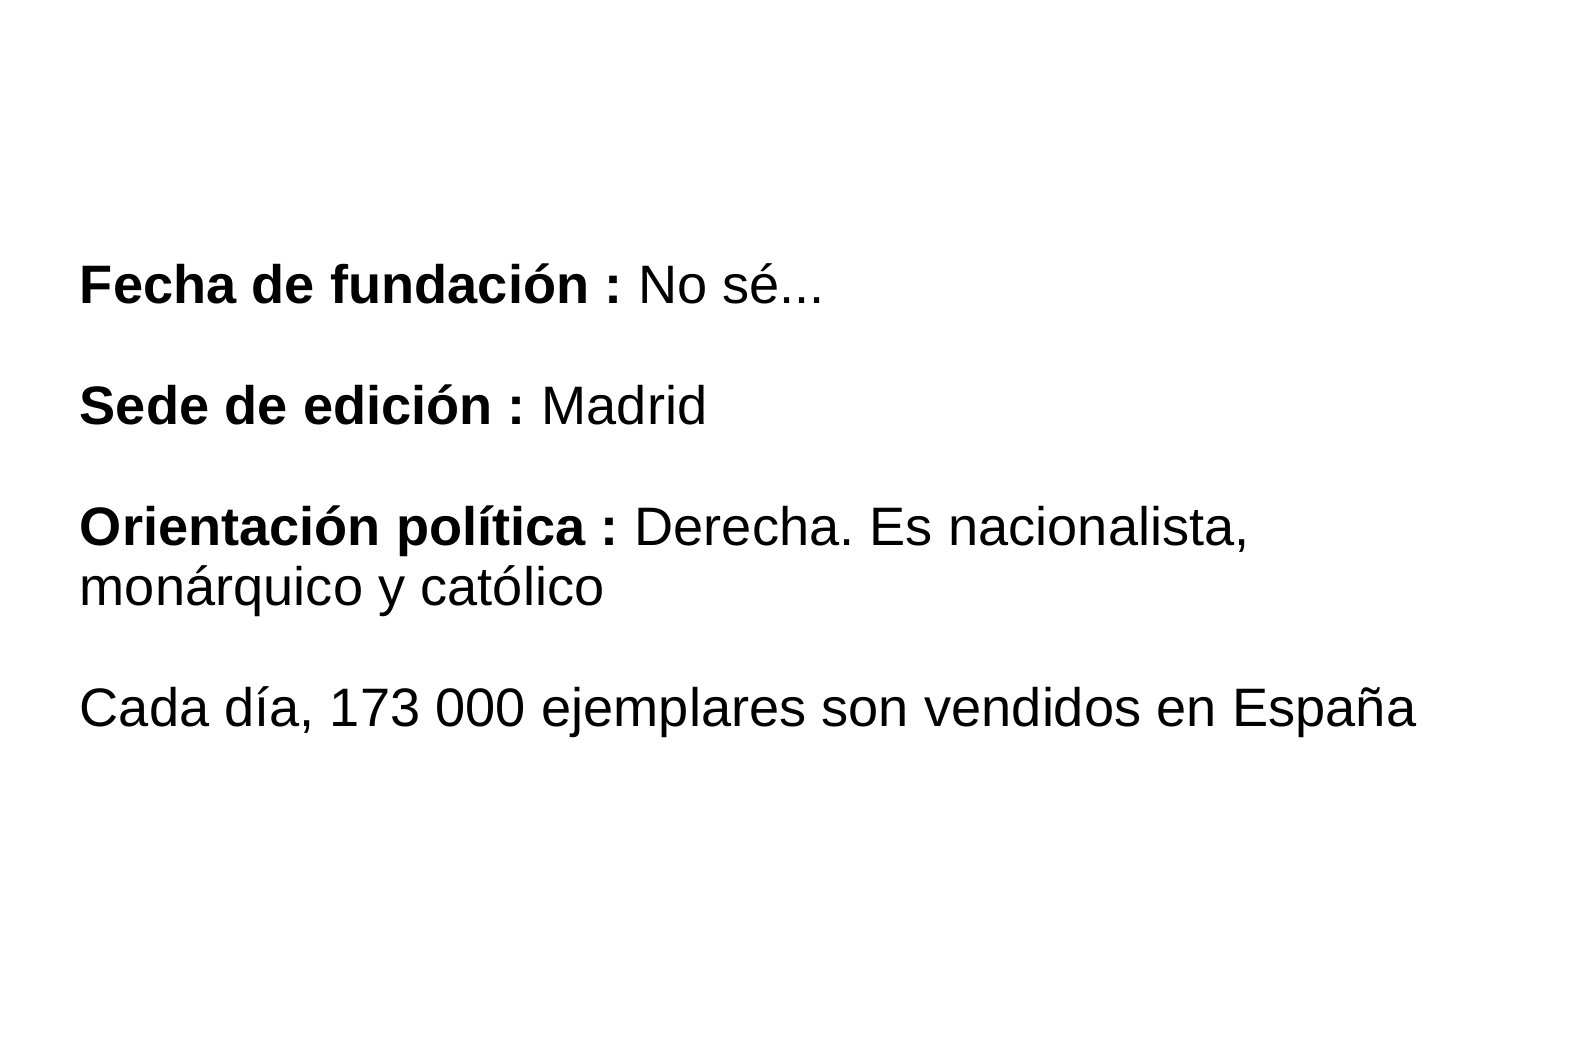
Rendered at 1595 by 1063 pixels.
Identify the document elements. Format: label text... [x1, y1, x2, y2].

subtitle Fecha de fundación : No sé... Sede de edición : Madrid Orientación política : Derecha. Es nacionalista, monárquico y católico Cada día, 173 000 ejemplares son vendidos en España [79, 42, 1515, 951]
